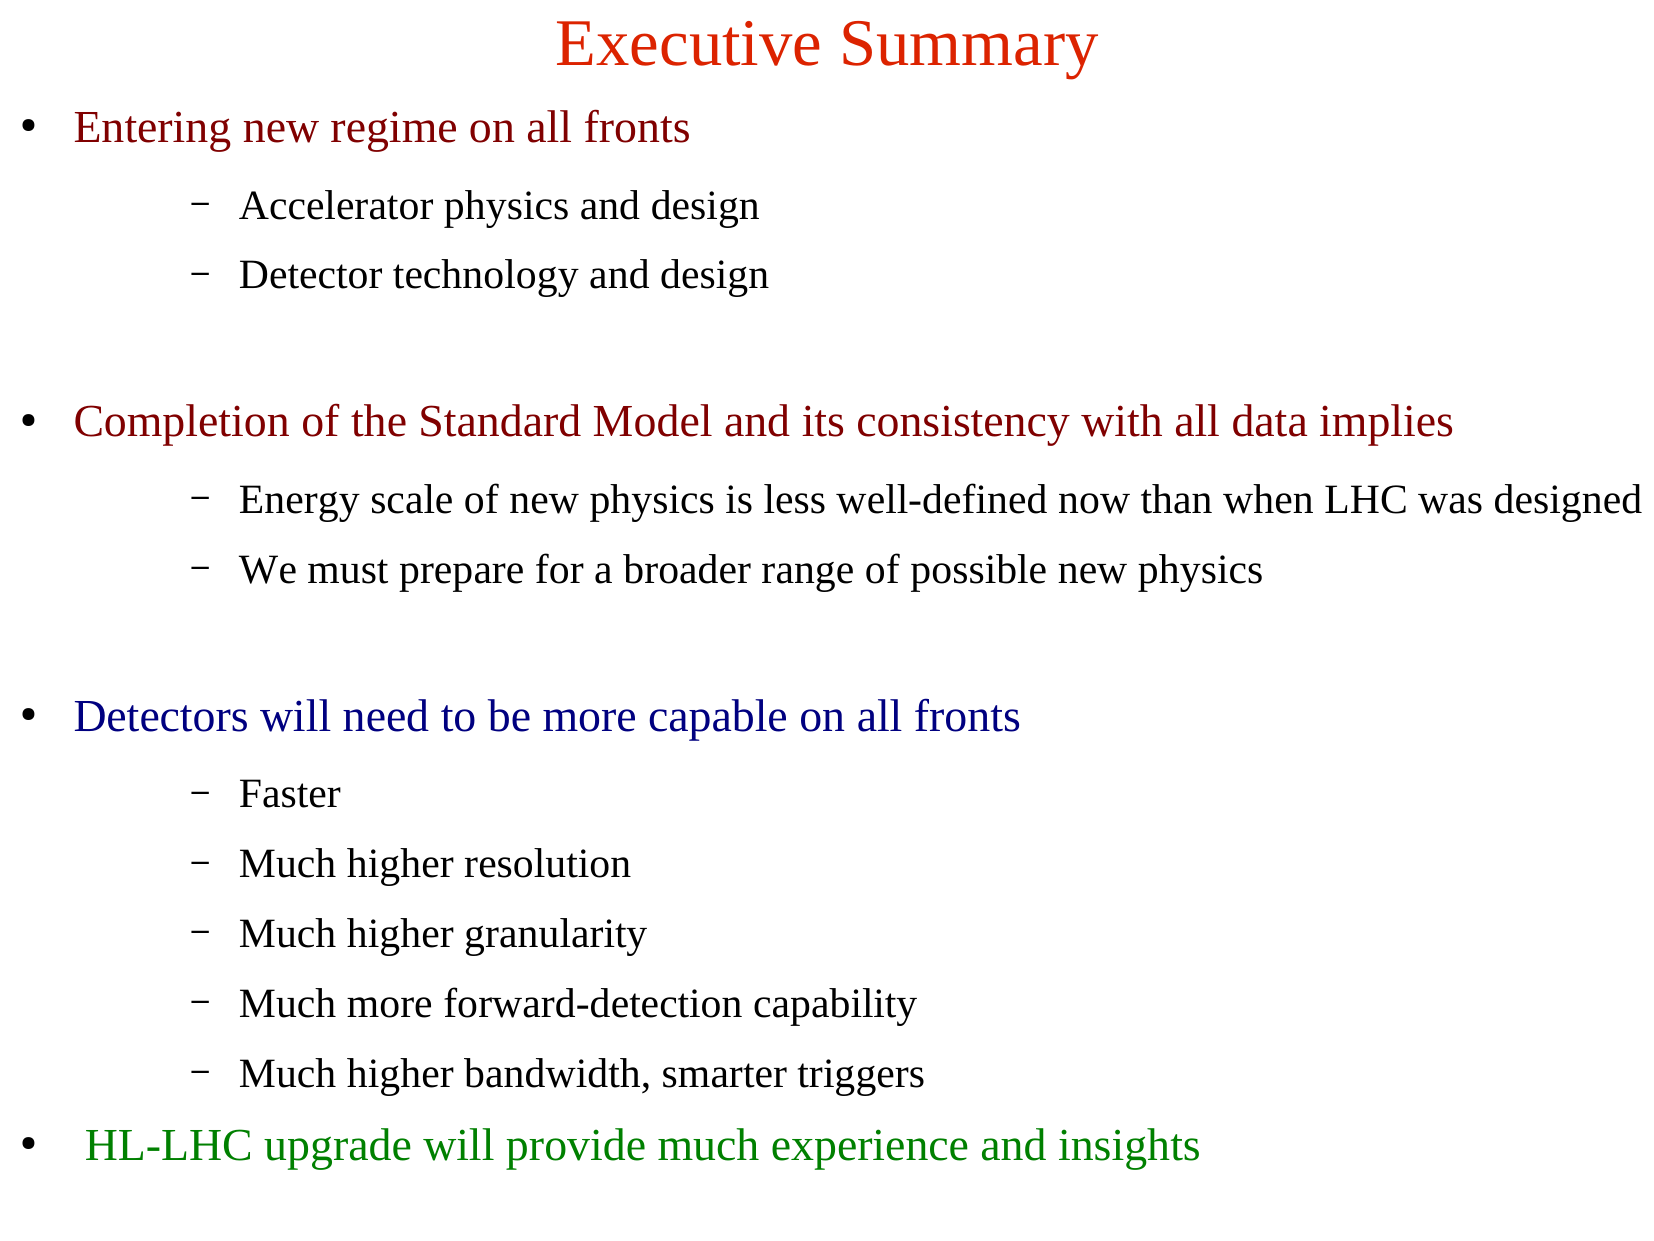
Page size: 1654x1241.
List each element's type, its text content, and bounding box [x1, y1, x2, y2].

list Entering new regime on all fronts Accelerator physics and design Detector technology and design Completion of the Standard Model and its consistency with all data implies Energy scale of new physics is less well-defined now than when LHC was designed We must prepare for a broader range of possible new physics Detectors will need to be more capable on all fronts Faster Much higher resolution Much higher granularity Much more forward-detection capability Much higher bandwidth, smarter triggers HL-LHC upgrade will provide much experience and insights [2, 101, 1648, 1241]
title Executive Summary [121, 0, 1534, 101]
list [20, 611, 1654, 1186]
